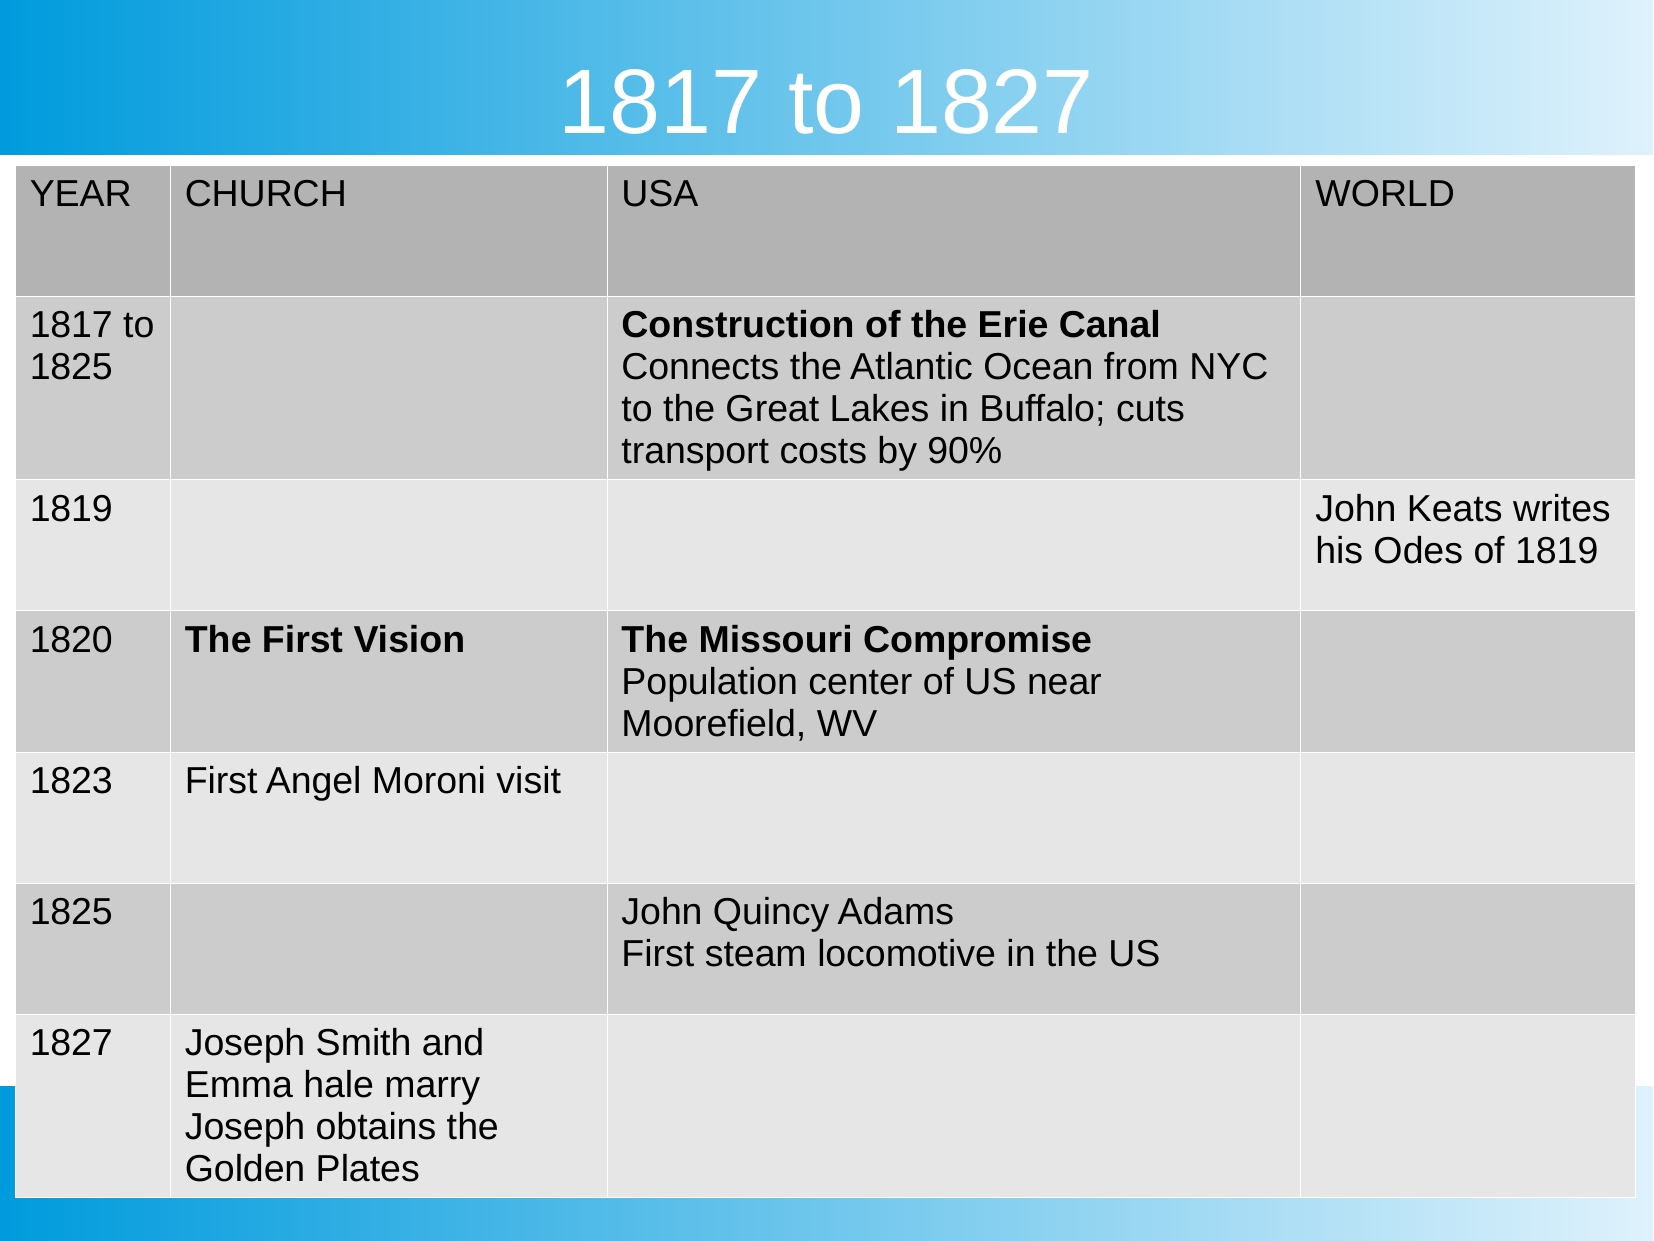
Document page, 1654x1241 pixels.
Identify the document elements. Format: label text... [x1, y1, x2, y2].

table_cell John Quincy Adams First steam locomotive in the US [608, 884, 1300, 1014]
table_cell [1301, 884, 1635, 1014]
table_cell Construction of the Erie Canal Connects the Atlantic Ocean from NYC to the Great Lakes in Buffalo; cuts transport costs by 90% [608, 297, 1300, 479]
table_cell 1827 [16, 1015, 170, 1197]
table_cell [608, 753, 1300, 883]
table_header CHURCH [171, 166, 607, 296]
table_cell [1301, 297, 1635, 479]
title 1817 to 1827 [82, 49, 1571, 155]
table_cell [1301, 753, 1635, 883]
table_cell [171, 884, 607, 1014]
table_cell 1825 [16, 884, 170, 1014]
table_cell John Keats writes his Odes of 1819 [1301, 480, 1635, 610]
table_cell [608, 1015, 1300, 1197]
table_header YEAR [16, 166, 170, 296]
table_cell 1820 [16, 611, 170, 752]
table_cell Joseph Smith and Emma hale marry Joseph obtains the Golden Plates [171, 1015, 607, 1197]
table_header WORLD [1301, 166, 1635, 296]
table_cell [171, 297, 607, 479]
table_cell [171, 480, 607, 610]
table_cell 1819 [16, 480, 170, 610]
table_cell The First Vision [171, 611, 607, 752]
table_cell The Missouri Compromise Population center of US near Moorefield, WV [608, 611, 1300, 752]
table_cell First Angel Moroni visit [171, 753, 607, 883]
table_cell 1817 to 1825 [16, 297, 170, 479]
table_cell [1301, 611, 1635, 752]
table_cell 1823 [16, 753, 170, 883]
table_cell [608, 480, 1300, 610]
table_cell [1301, 1015, 1635, 1197]
table_header USA [608, 166, 1300, 296]
